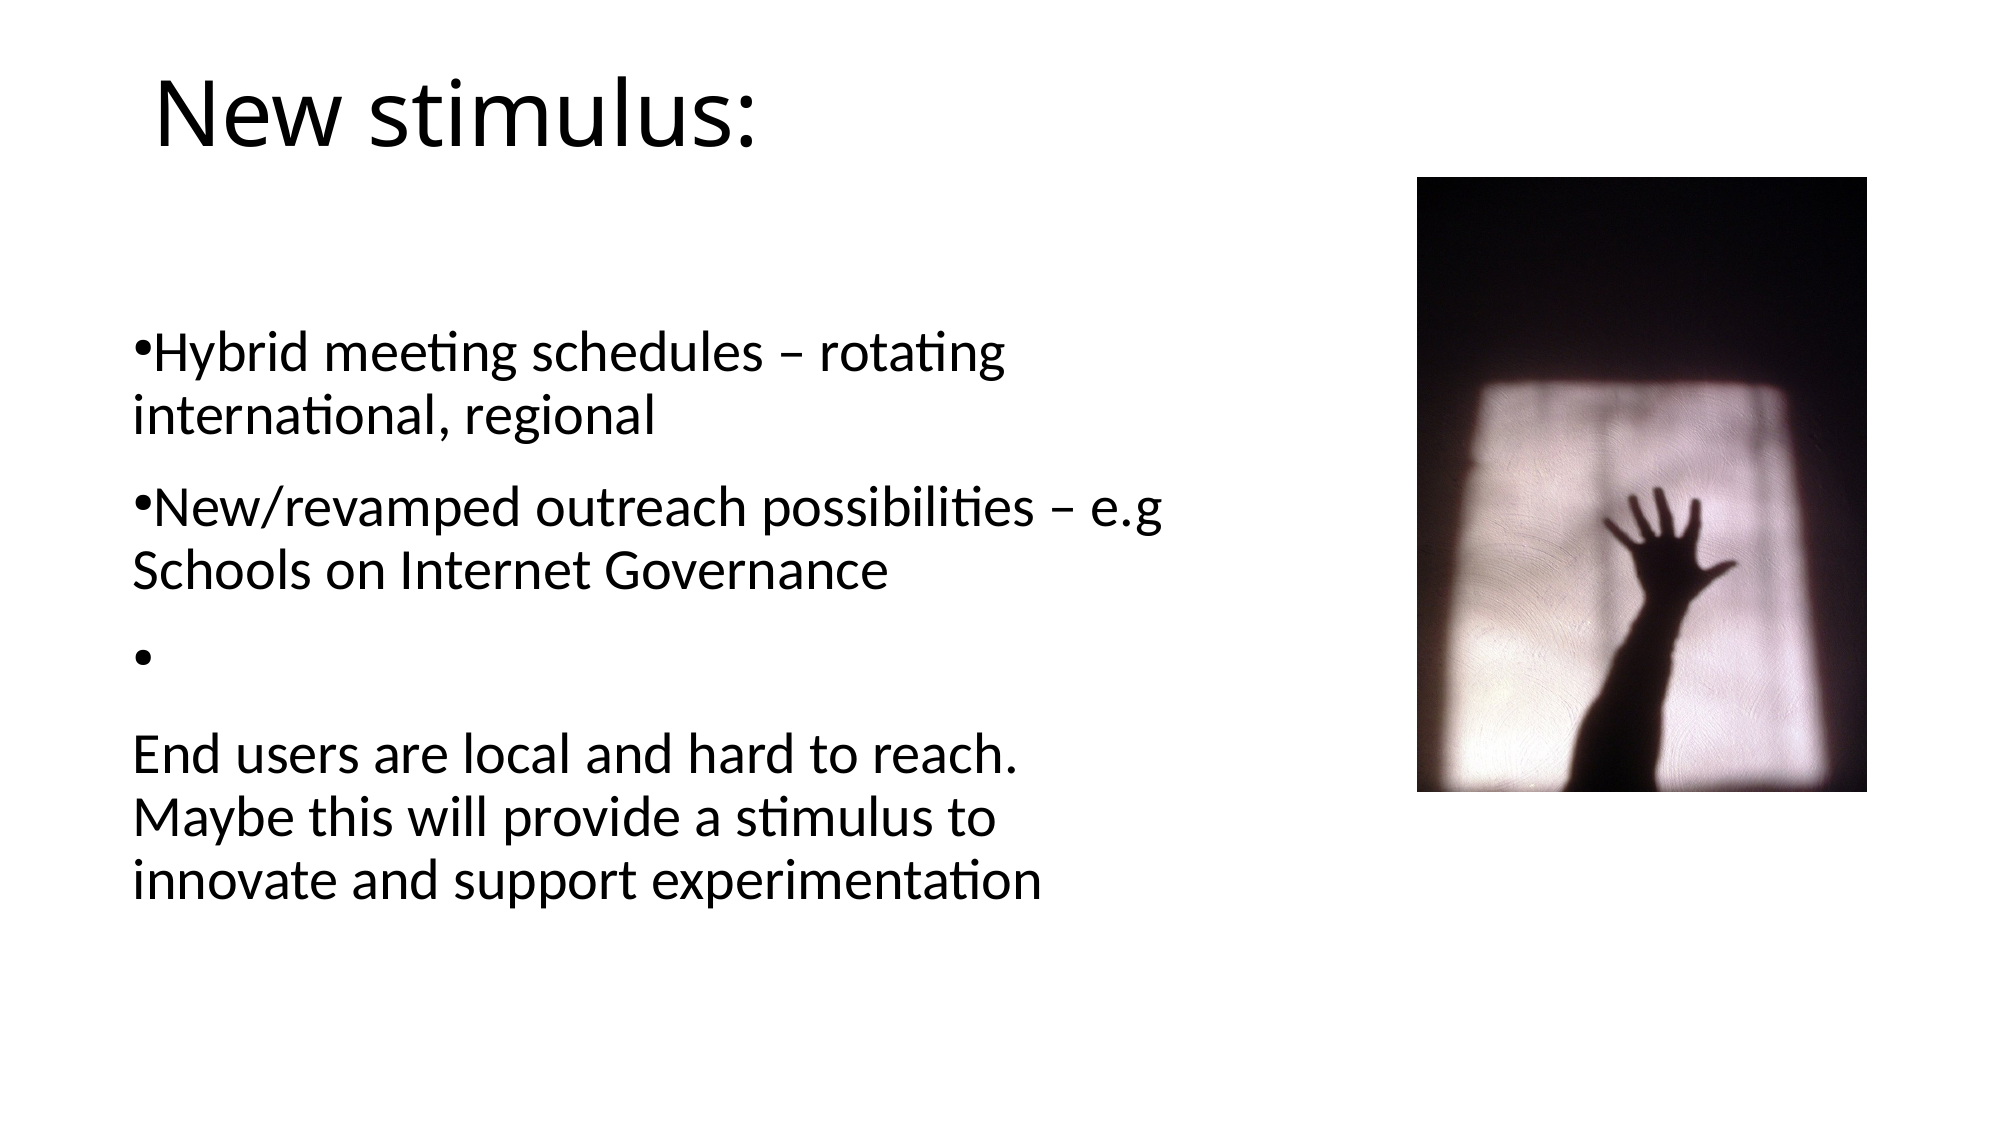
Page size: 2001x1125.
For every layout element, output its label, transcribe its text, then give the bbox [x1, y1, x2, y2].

picture [1417, 177, 1867, 792]
list Hybrid meeting schedules – rotating international, regional New/revamped outreach possibilities – e.g Schools on Internet Governance End users are local and hard to reach. Maybe this will provide a stimulus to innovate and support experimentation [118, 313, 1205, 1028]
title New stimulus: [137, 59, 1863, 278]
